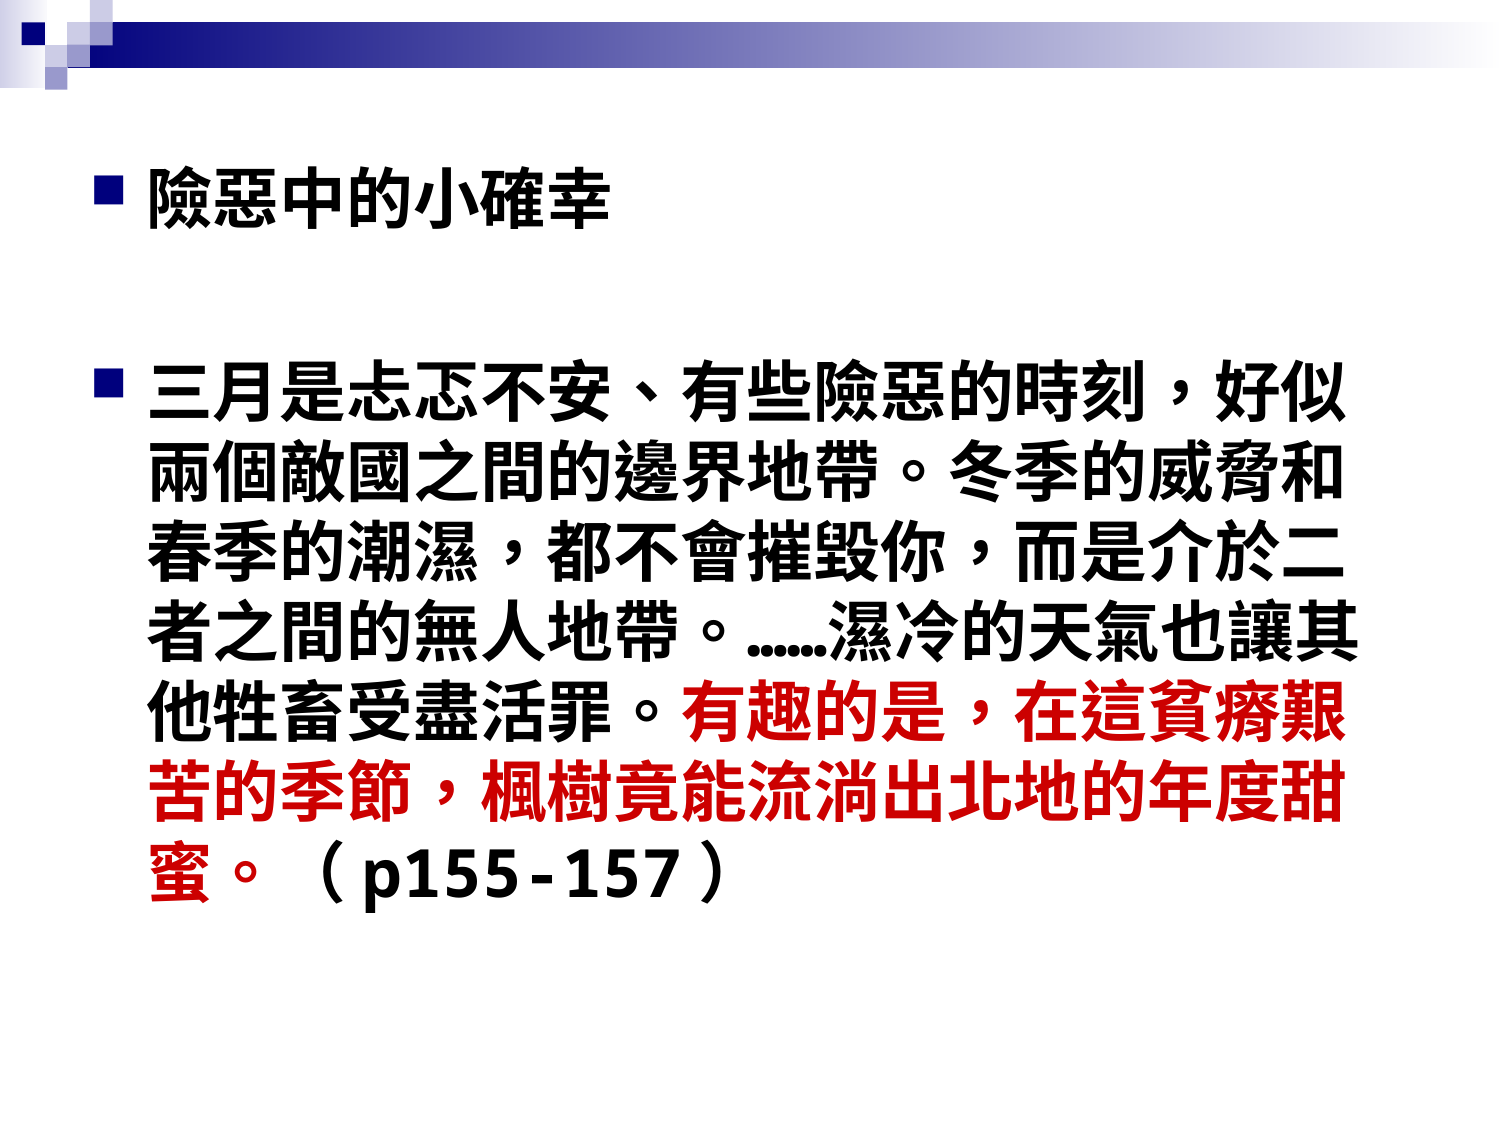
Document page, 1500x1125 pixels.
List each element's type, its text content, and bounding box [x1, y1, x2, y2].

list 險惡中的小確幸 三月是忐忑不安、有些險惡的時刻，好似兩個敵國之間的邊界地帶。冬季的威脅和春季的潮濕，都不會摧毀你，而是介於二者之間的無人地帶。……濕冷的天氣也讓其他牲畜受盡活罪。有趣的是，在這貧瘠艱苦的季節，楓樹竟能流淌出北地的年度甜蜜。（p155-157） [75, 148, 1426, 1047]
